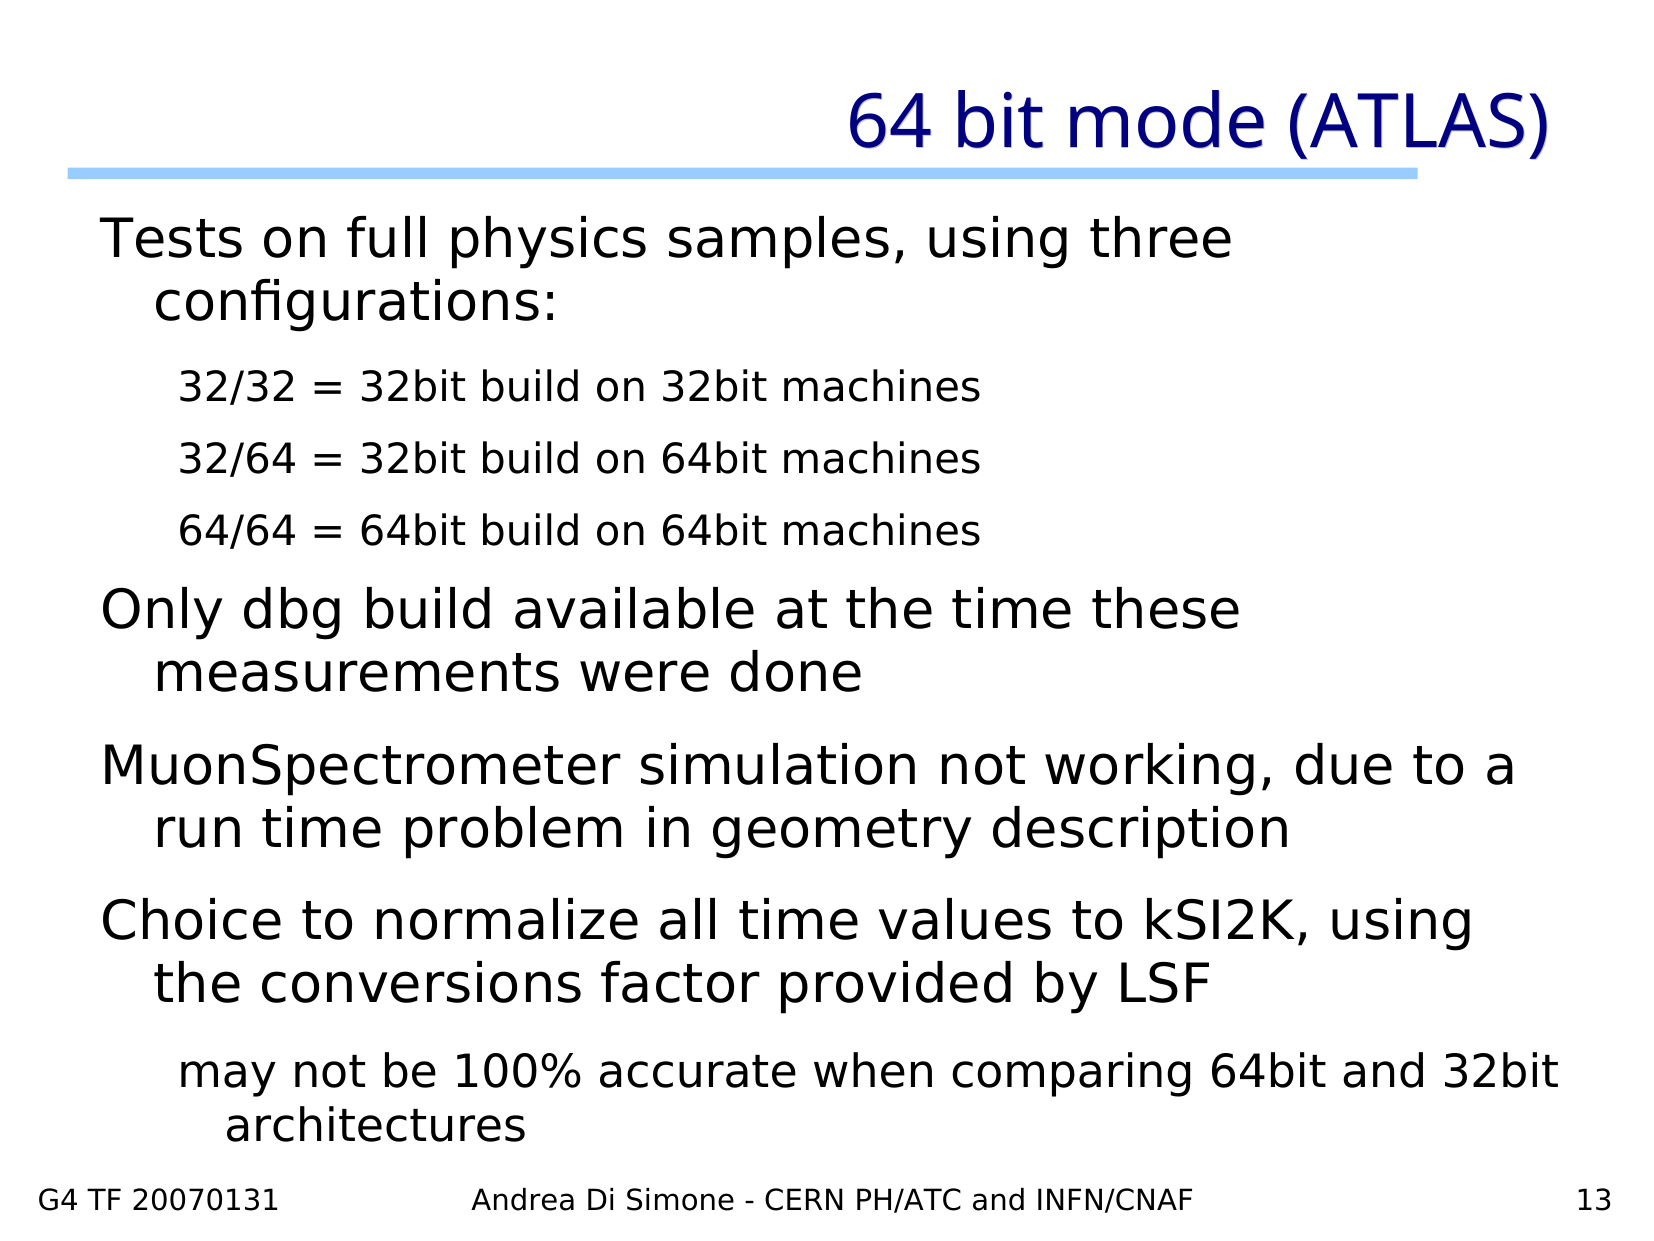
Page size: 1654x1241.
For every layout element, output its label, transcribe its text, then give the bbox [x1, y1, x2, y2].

title 64 bit mode (ATLAS) [82, 49, 1571, 188]
list Tests on full physics samples, using three configurations: 32/32 = 32bit build on 32bit machines 32/64 = 32bit build on 64bit machines 64/64 = 64bit build on 64bit machines Only dbg build available at the time these measurements were done MuonSpectrometer simulation not working, due to a run time problem in geometry description Choice to normalize all time values to kSI2K, using the conversions factor provided by LSF may not be 100% accurate when comparing 64bit and 32bit architectures [82, 206, 1571, 1163]
